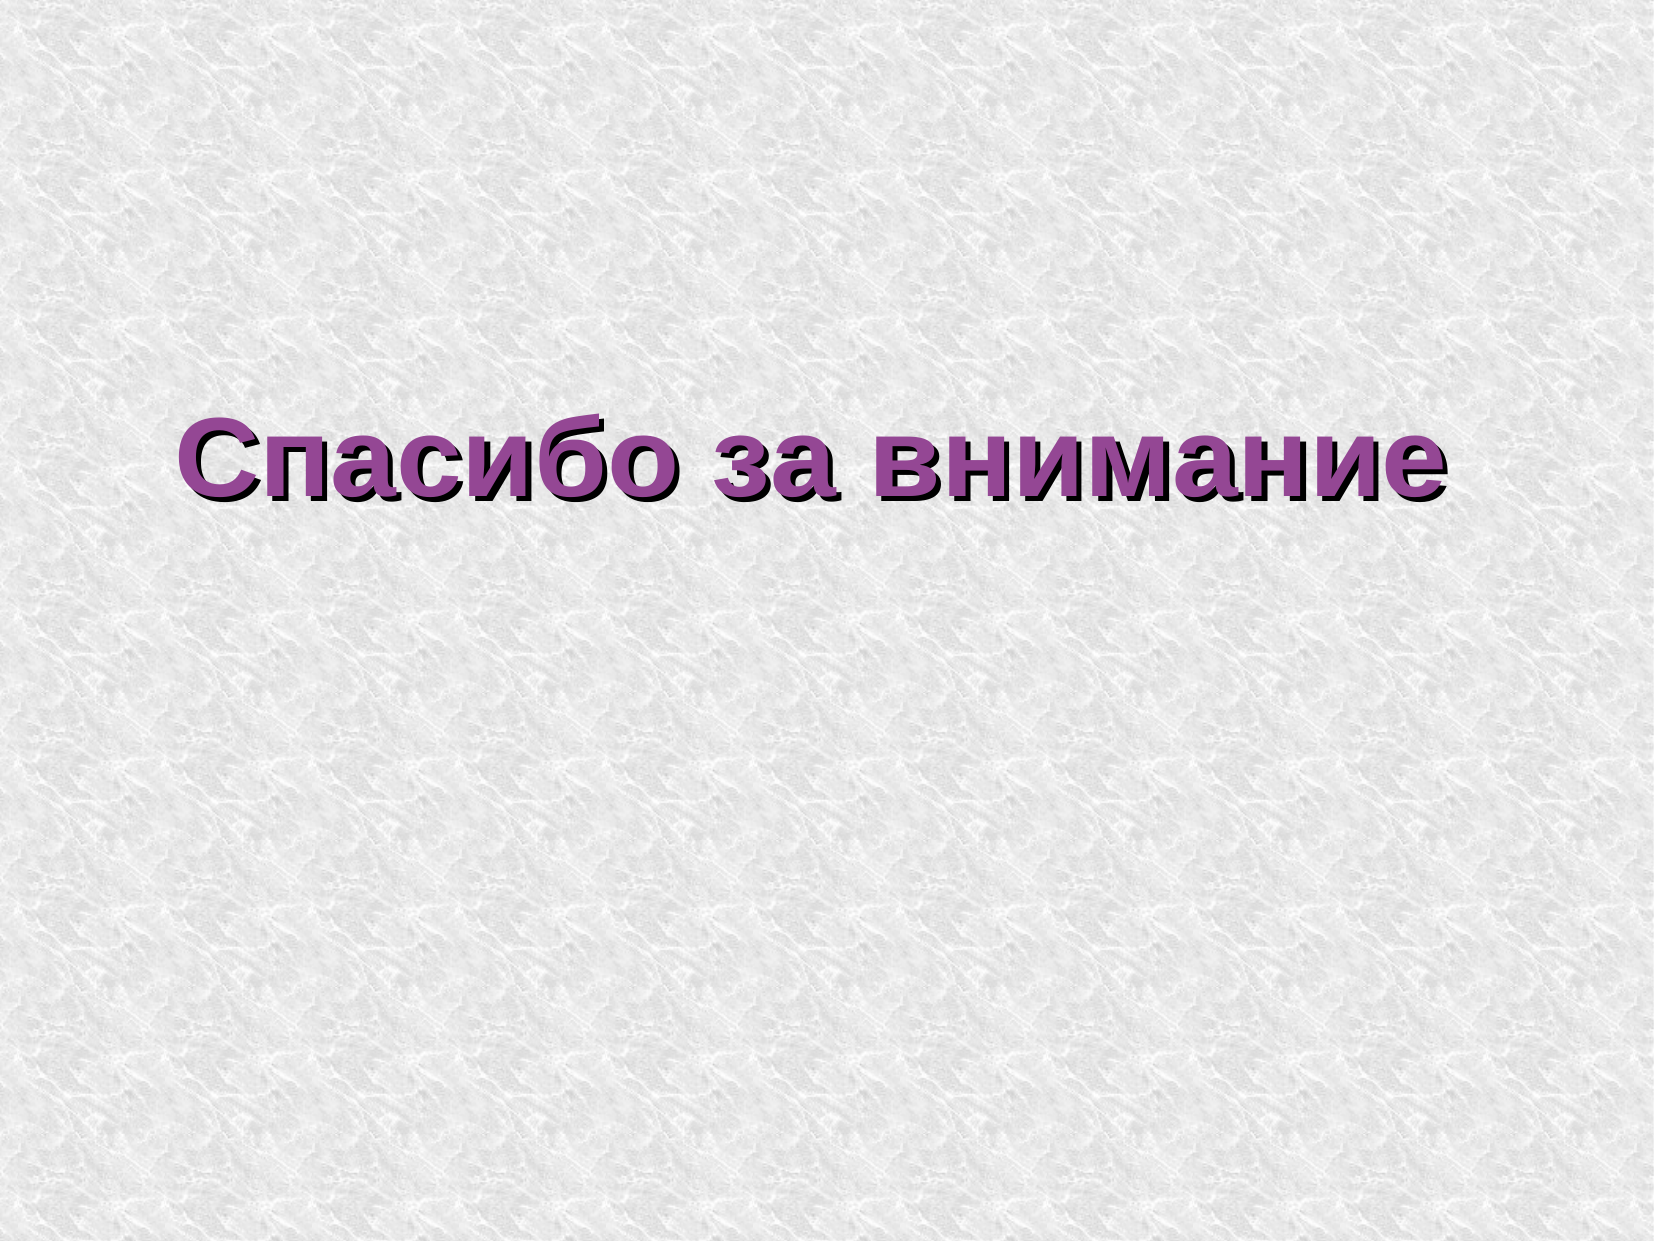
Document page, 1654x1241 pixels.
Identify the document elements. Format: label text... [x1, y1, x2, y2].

picture [0, 0, 1654, 1241]
subtitle Спасибо за внимание [121, 118, 1534, 798]
